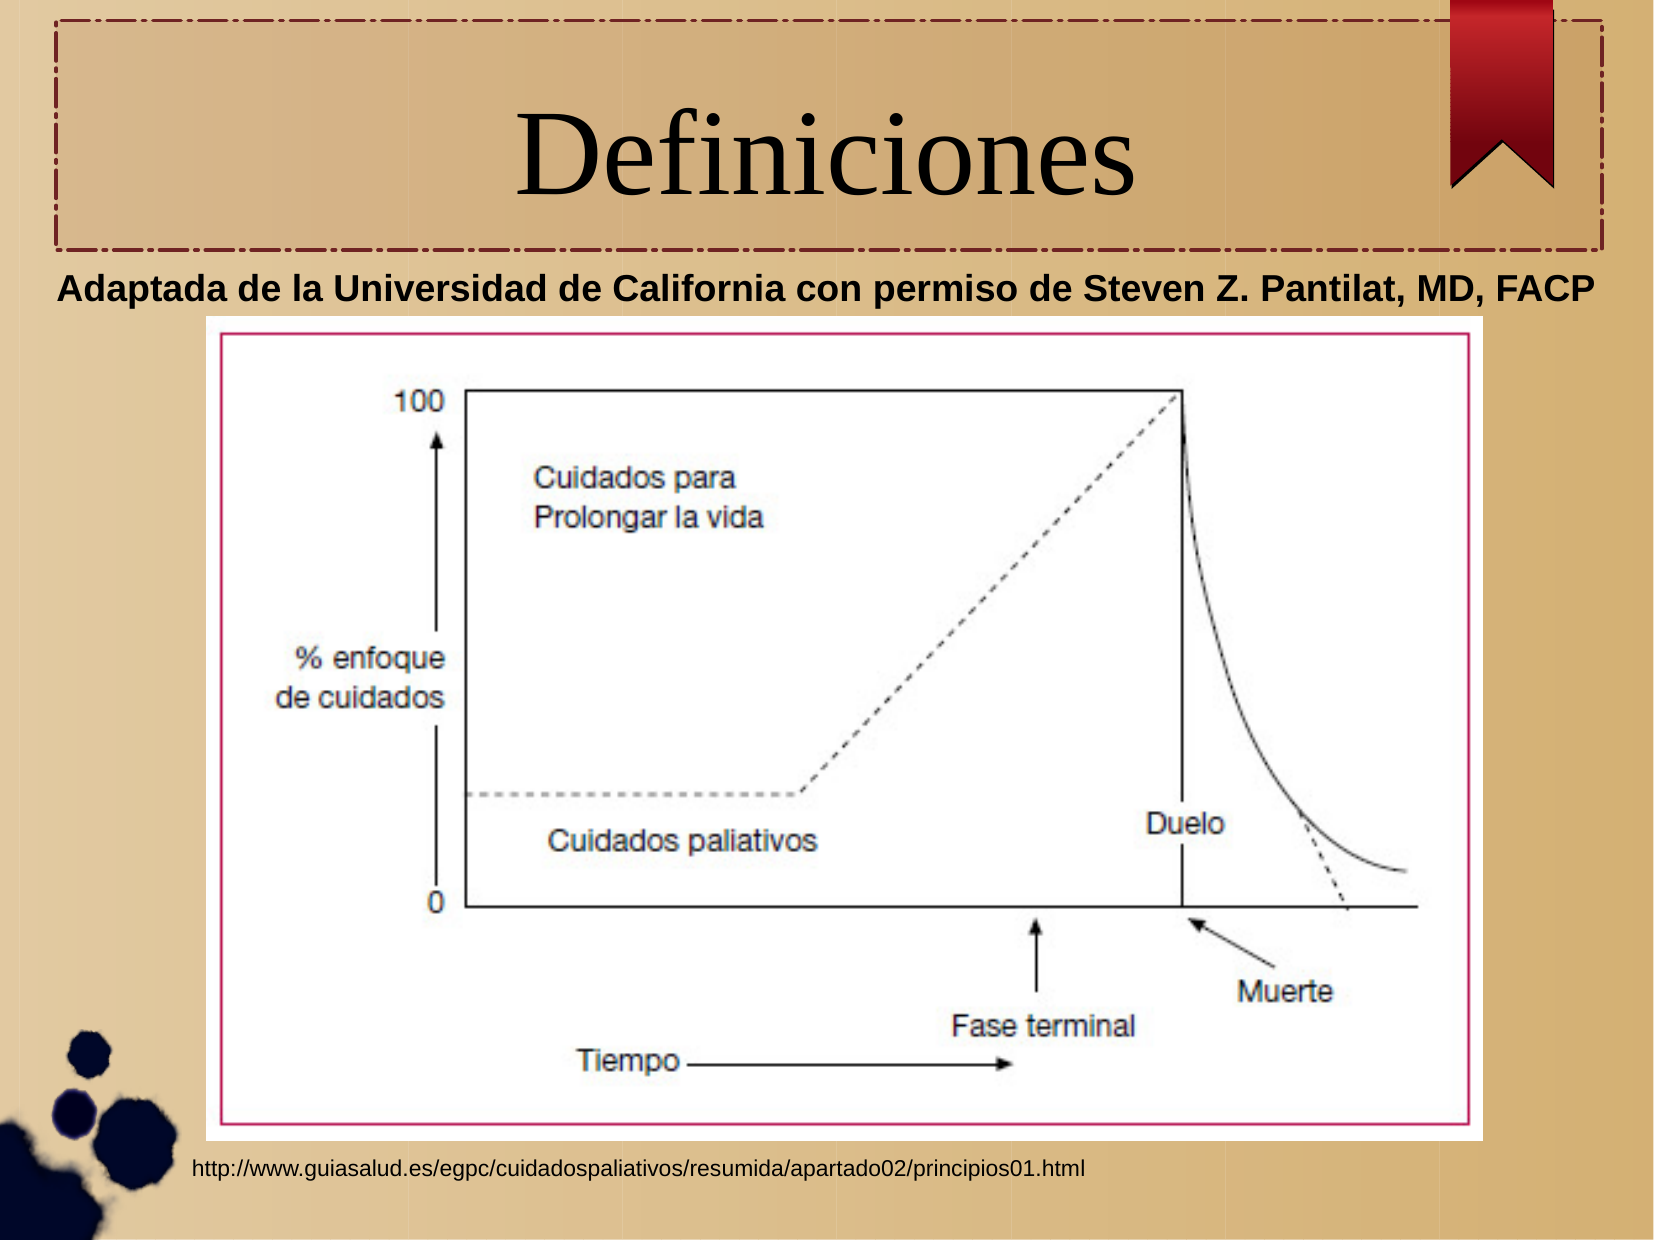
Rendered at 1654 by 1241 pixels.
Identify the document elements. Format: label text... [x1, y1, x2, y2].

title Definiciones [82, 49, 1571, 257]
text_box Adaptada de la Universidad de California con permiso de Steven Z. Pantilat, MD, FACP [0, 259, 1654, 359]
text_box http://www.guiasalud.es/egpc/cuidadospaliativos/resumida/apartado02/principios01.html [177, 1147, 1654, 1205]
picture [206, 359, 1483, 1141]
